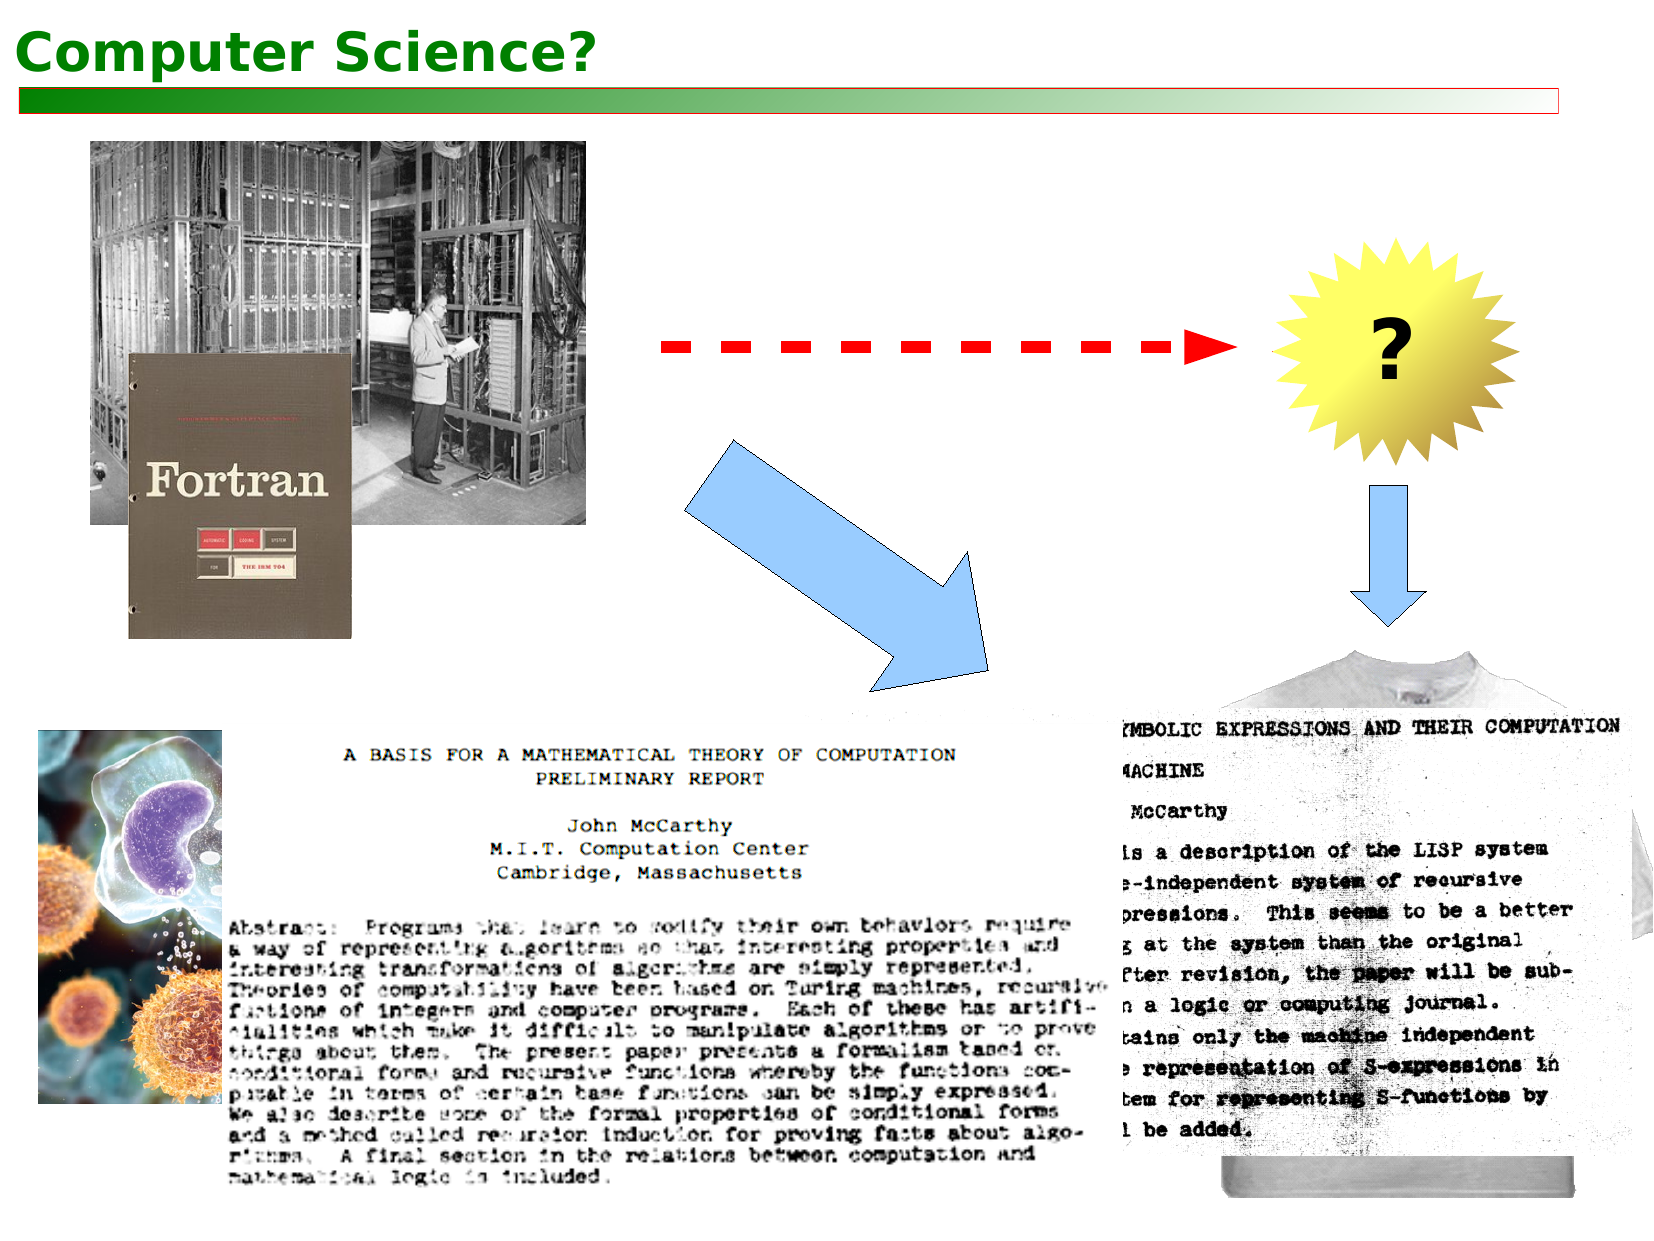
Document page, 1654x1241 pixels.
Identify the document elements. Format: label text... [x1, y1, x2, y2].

picture [90, 141, 586, 639]
text_box [18, 87, 1559, 114]
text_box Computer Science? [0, 13, 617, 107]
picture [38, 650, 1653, 1198]
text_box [1350, 485, 1427, 627]
text_box [684, 439, 989, 692]
text_box [1271, 237, 1521, 466]
text_box ? [1353, 294, 1438, 407]
